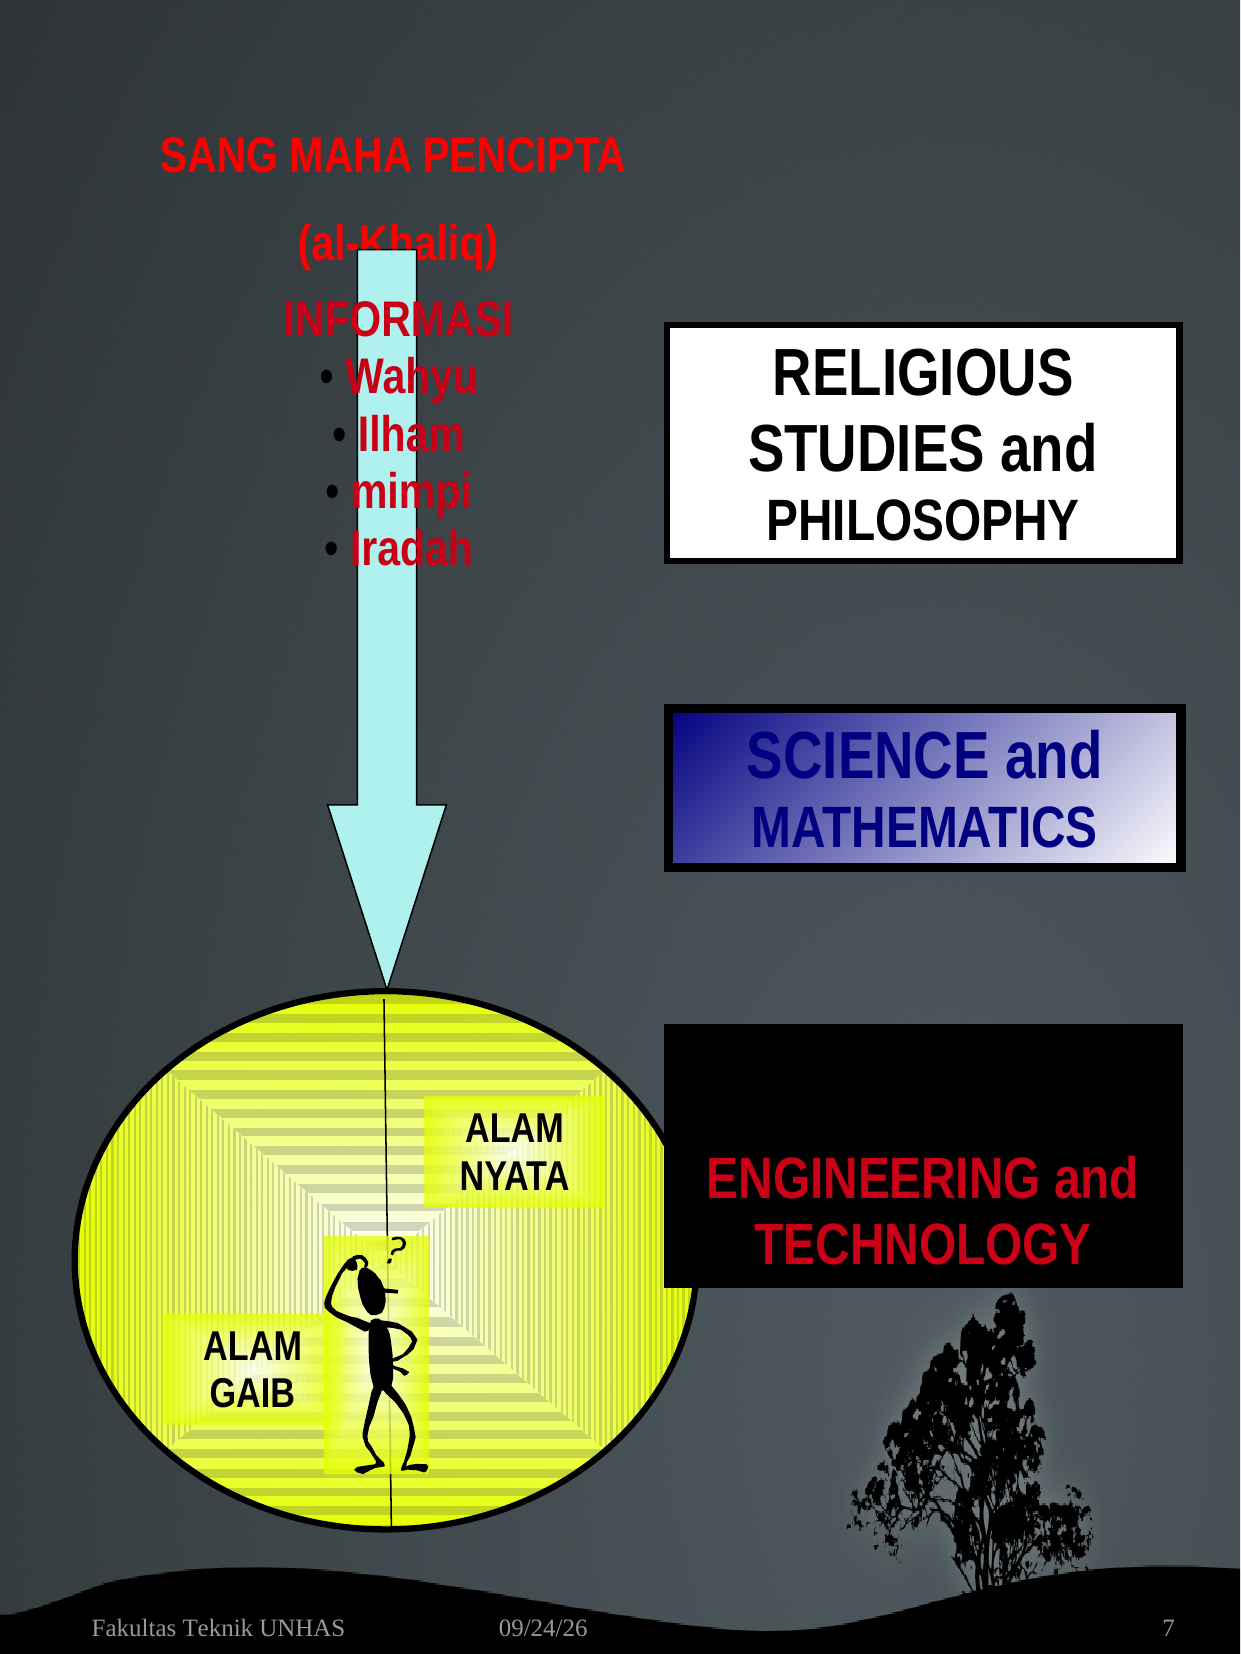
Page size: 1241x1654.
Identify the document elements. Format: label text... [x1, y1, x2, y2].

text_box ENGINEERING and TECHNOLOGY [666, 1027, 1180, 1285]
text_box RELIGIOUS STUDIES and PHILOSOPHY [666, 325, 1180, 561]
text_box [327, 585, 447, 990]
text_box INFORMASI Wahyu Ilham mimpi Iradah [177, 282, 621, 585]
picture [0, 0, 1241, 1654]
text_box SANG MAHA PENCIPTA (al-Khaliq) [4, 117, 792, 279]
text_box [357, 249, 417, 282]
text_box SCIENCE and MATHEMATICS [668, 708, 1182, 868]
text_box ALAM NYATA [424, 1096, 605, 1208]
text_box ALAM GAIB [162, 1313, 324, 1425]
text_box [74, 991, 696, 1530]
